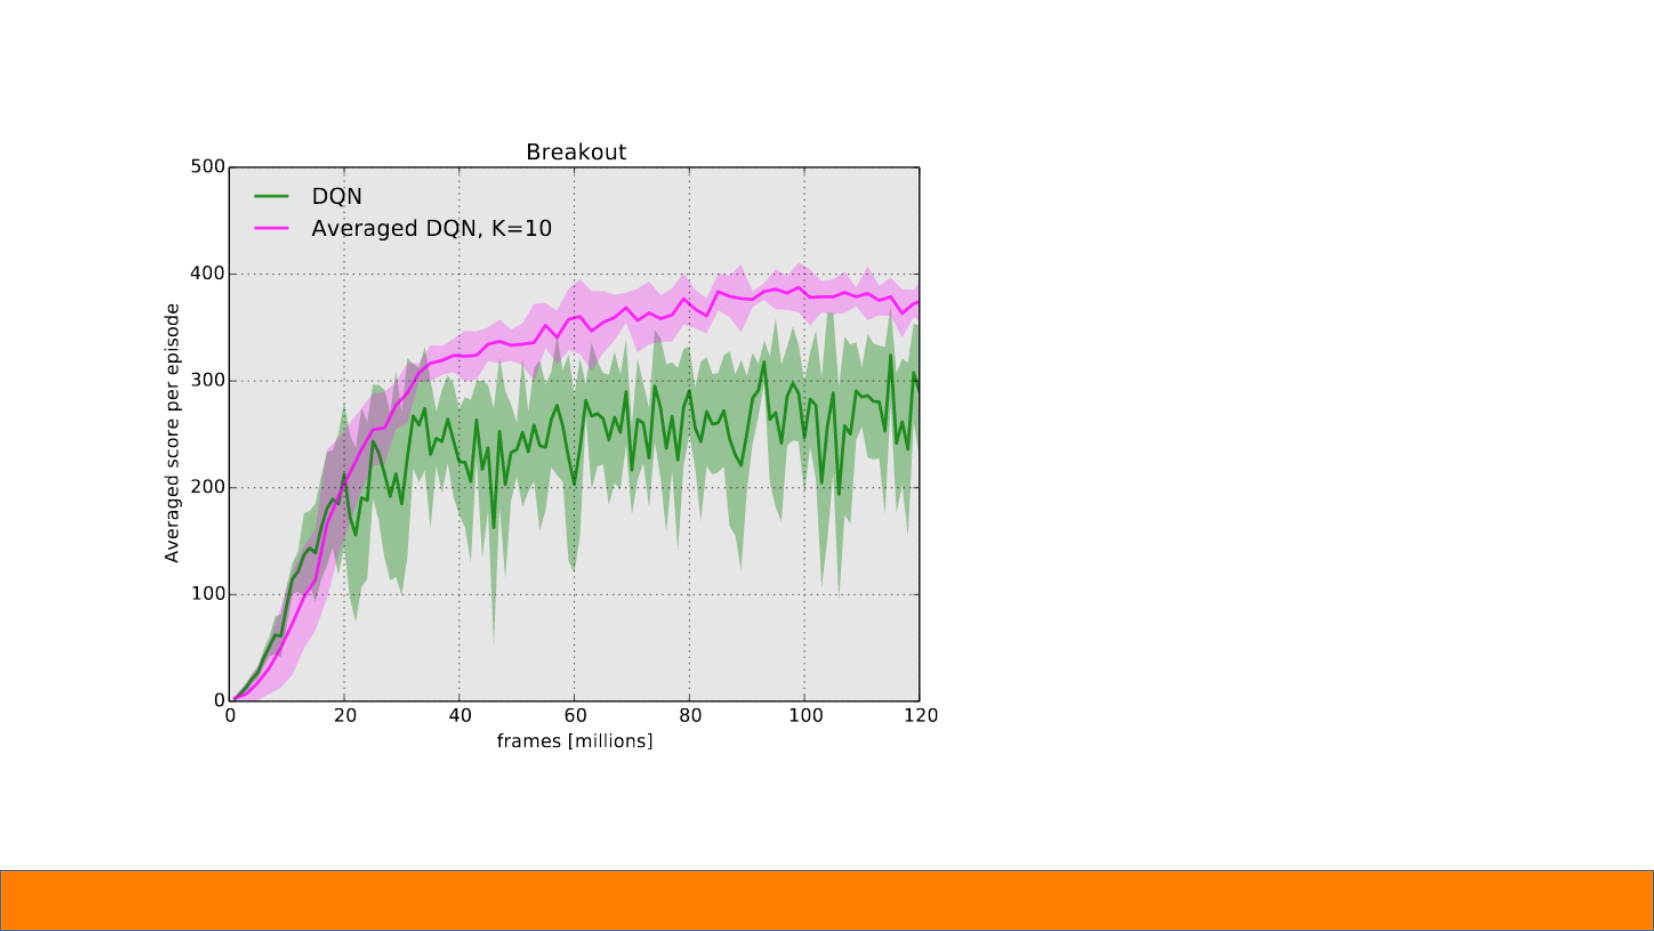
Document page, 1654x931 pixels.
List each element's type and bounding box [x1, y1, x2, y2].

picture [109, 123, 978, 778]
text_box [0, 870, 1654, 931]
